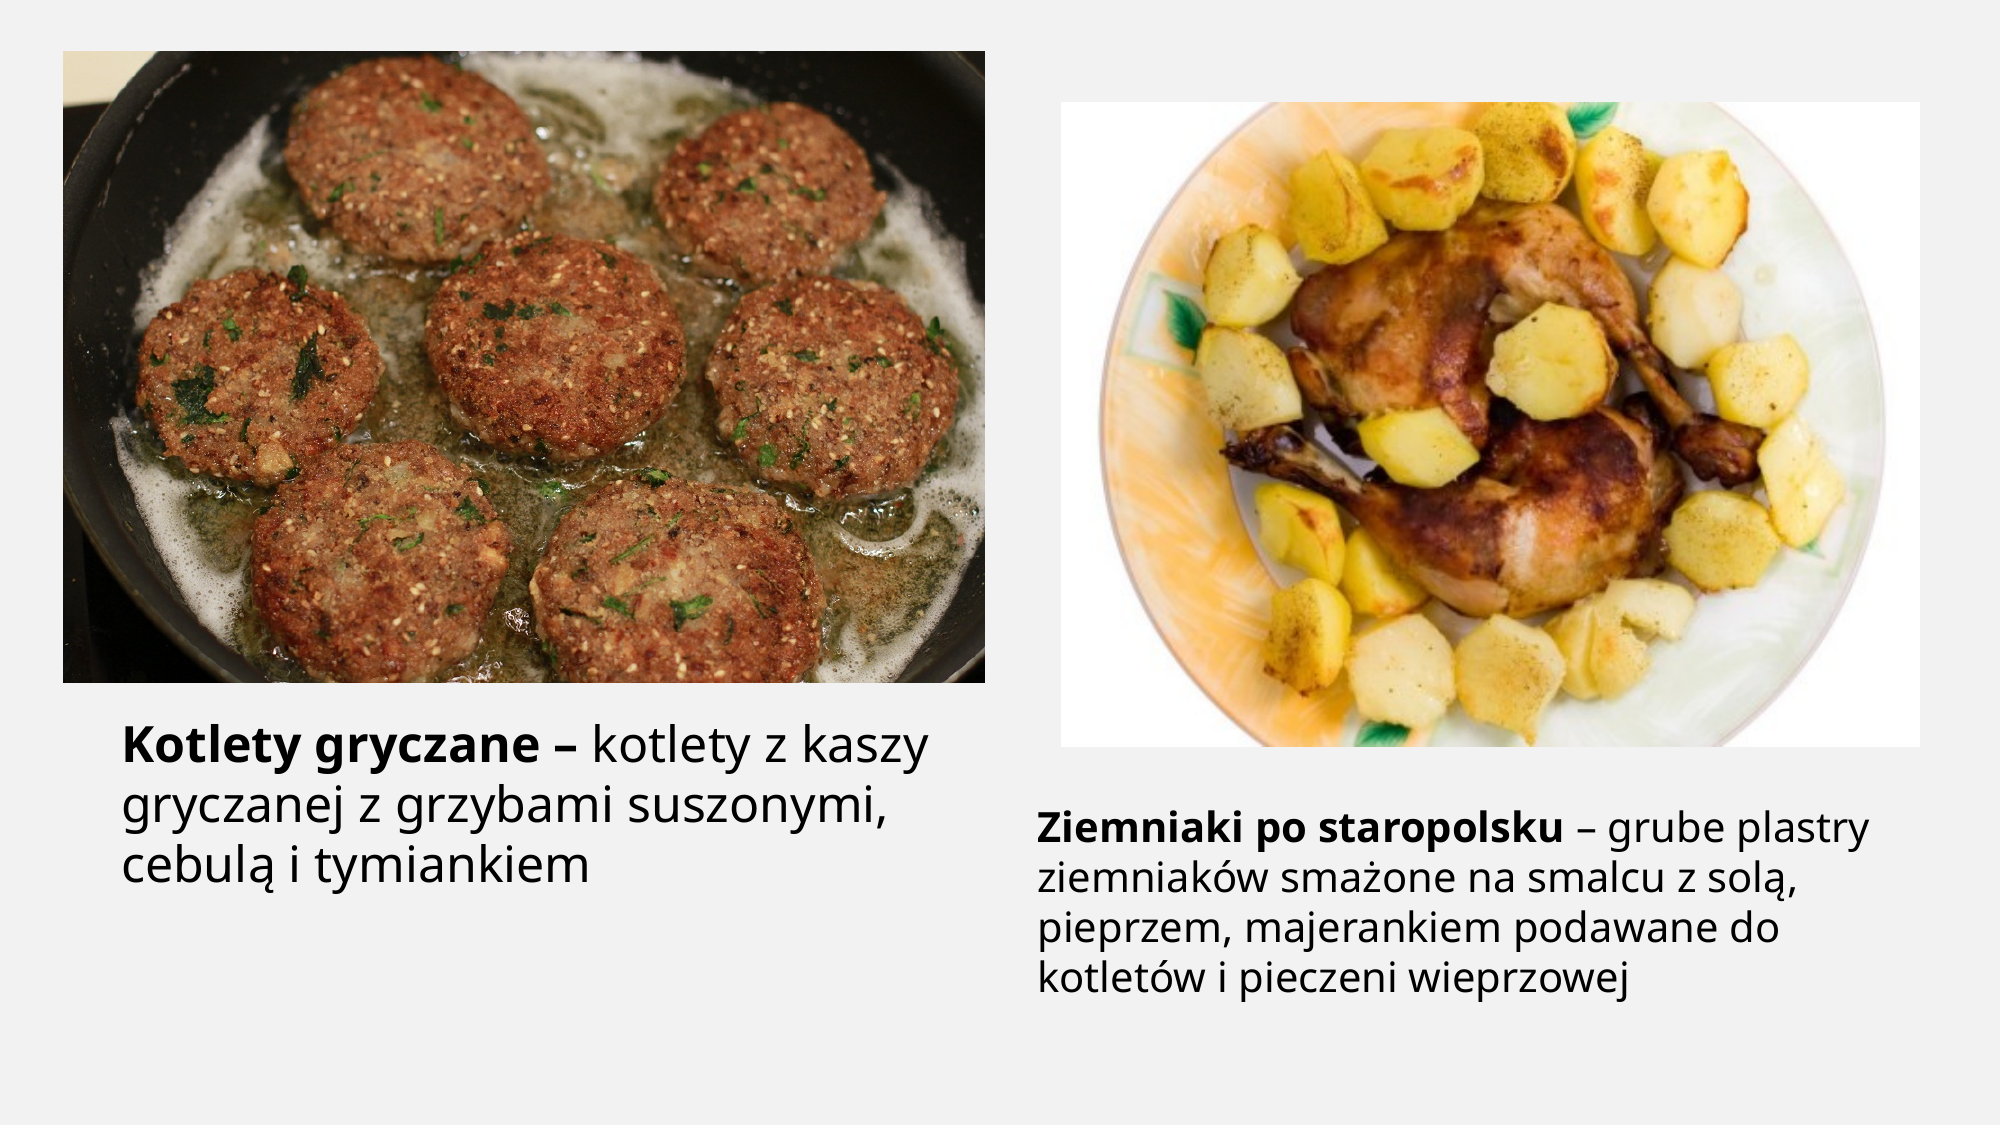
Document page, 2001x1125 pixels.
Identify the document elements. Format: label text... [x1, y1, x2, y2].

picture [1061, 102, 1920, 747]
picture [63, 51, 985, 683]
text_box Ziemniaki po staropolsku – grube plastry ziemniaków smażone na smalcu z solą, pieprzem, majerankiem podawane do kotletów i pieczeni wieprzowej [1022, 793, 1959, 1009]
text_box Kotlety gryczane – kotlety z kaszy gryczanej z grzybami suszonymi, cebulą i tymiankiem [106, 705, 985, 901]
